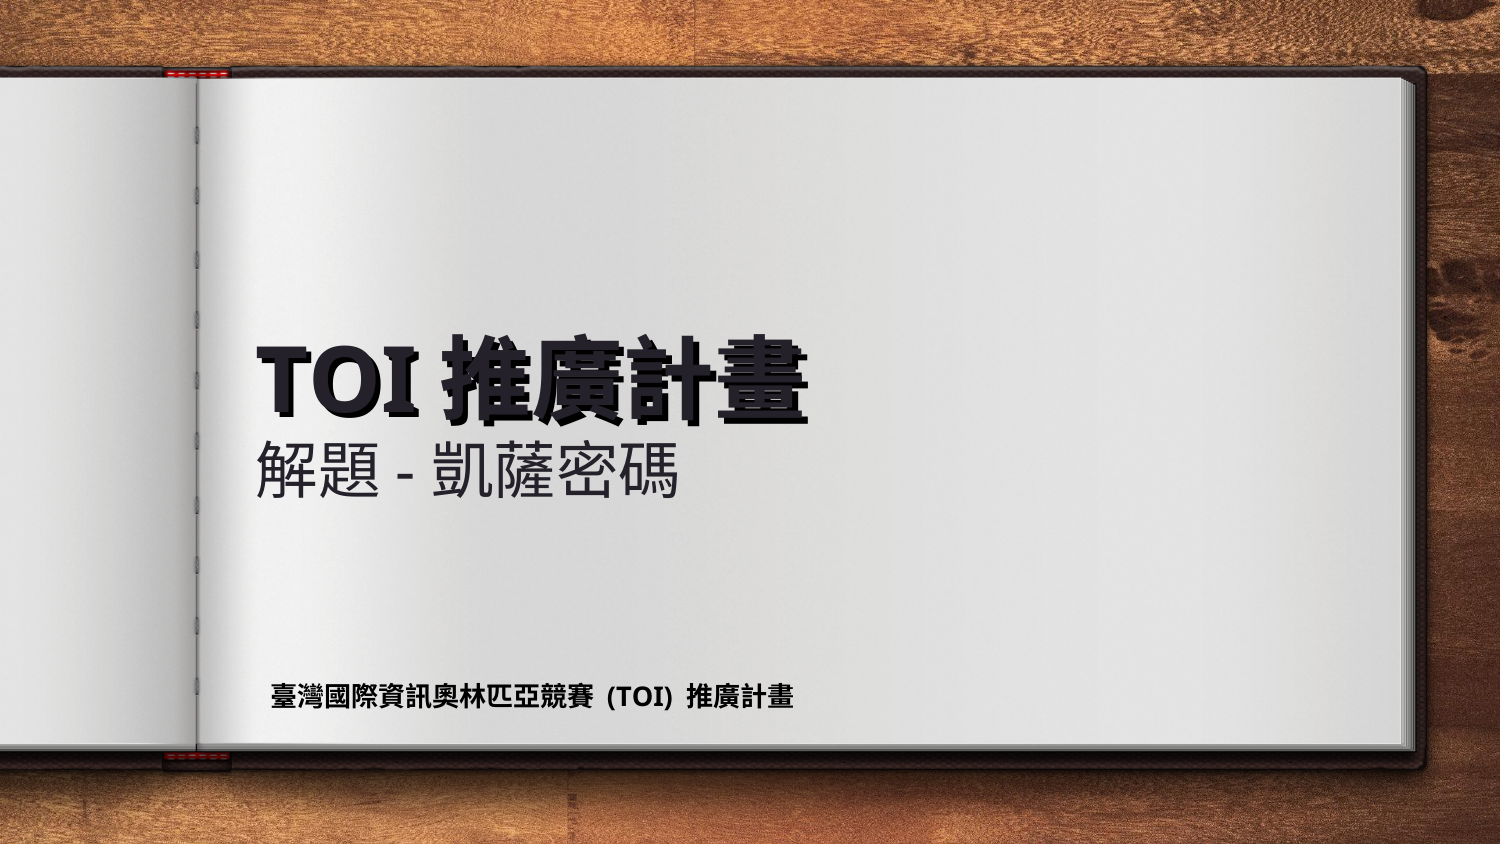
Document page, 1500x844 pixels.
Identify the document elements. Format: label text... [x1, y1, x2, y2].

title TOI推廣計畫 解題-凱薩密碼 [240, 262, 894, 565]
